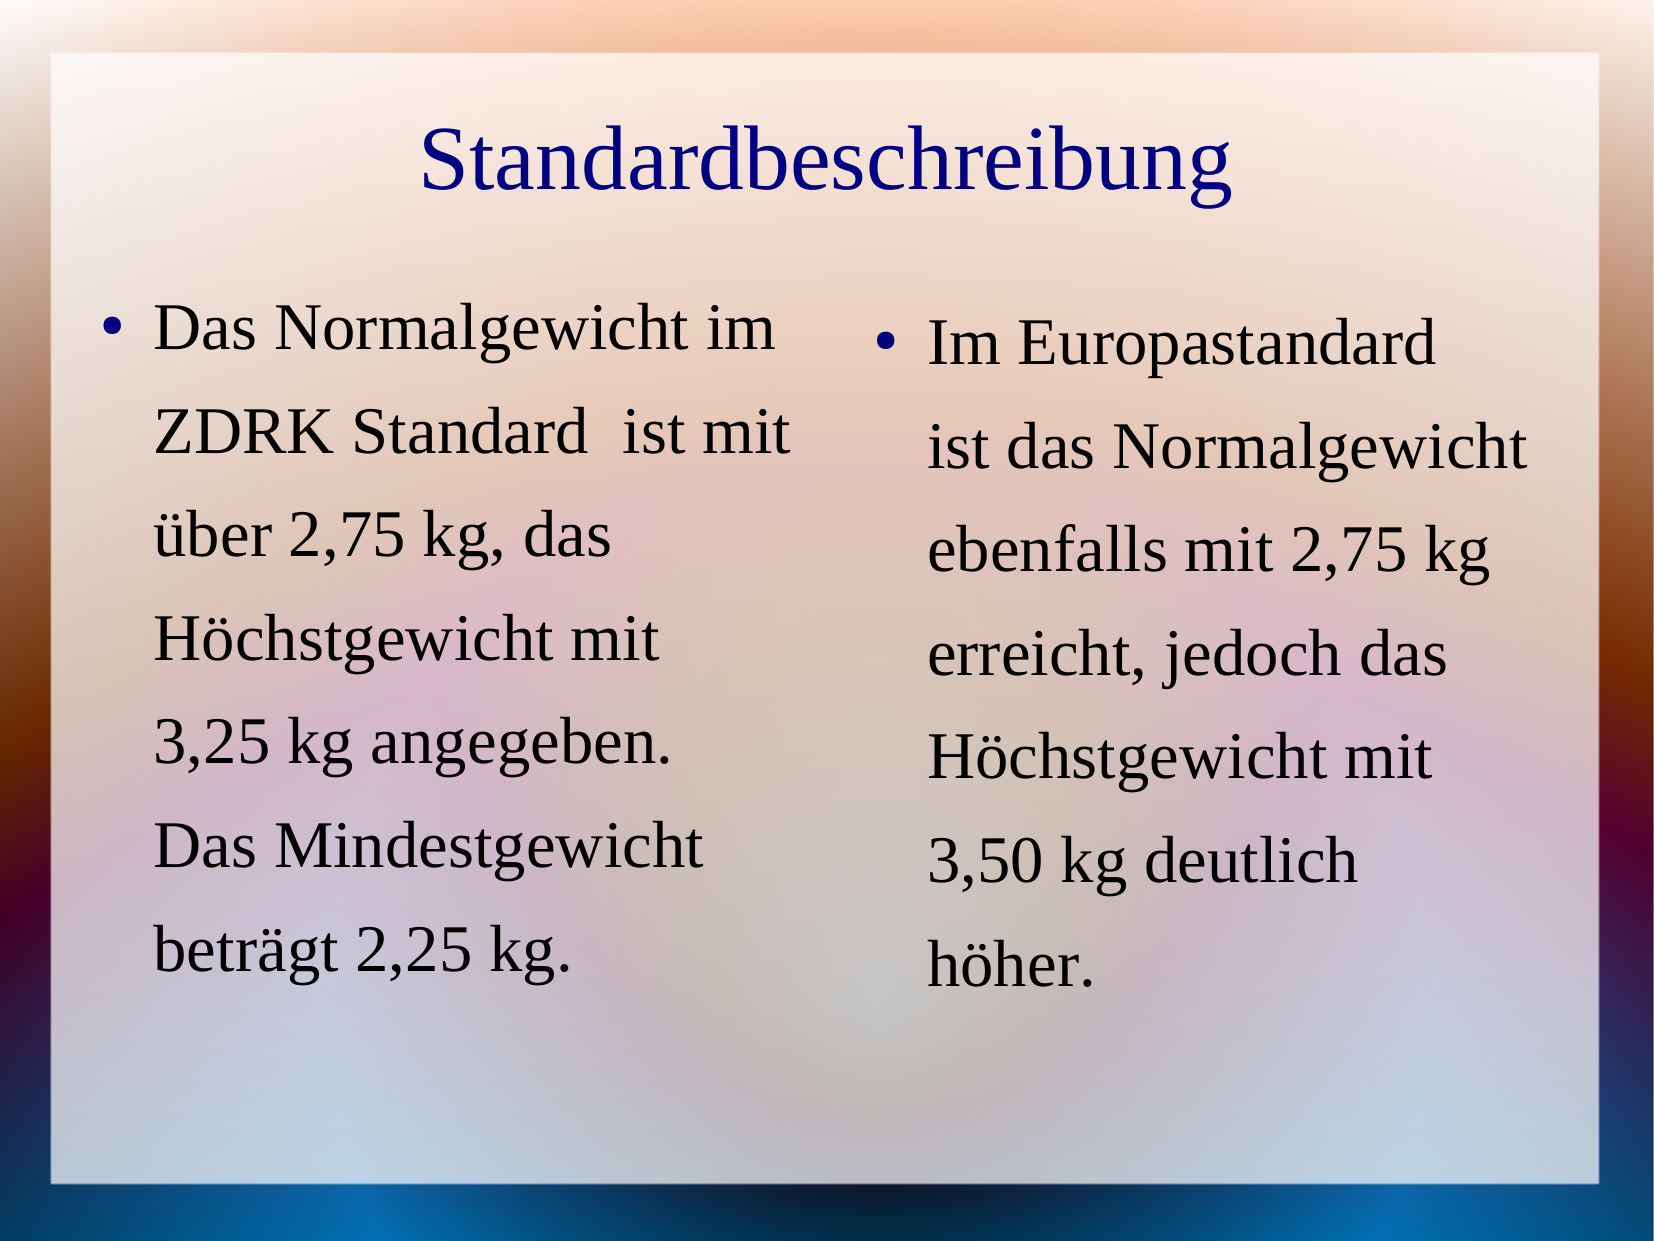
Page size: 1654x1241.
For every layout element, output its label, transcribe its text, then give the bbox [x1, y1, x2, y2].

list Das Normalgewicht im ZDRK Standard ist mit über 2,75 kg, das Höchstgewicht mit 3,25 kg angegeben. Das Mindestgewicht beträgt 2,25 kg. [82, 290, 809, 1090]
picture [0, 0, 1654, 1241]
list Im Europastandard ist das Normalgewicht ebenfalls mit 2,75 kg erreicht, jedoch das Höchstgewicht mit 3,50 kg deutlich höher. [856, 304, 1583, 1034]
title Standardbeschreibung [82, 62, 1571, 256]
